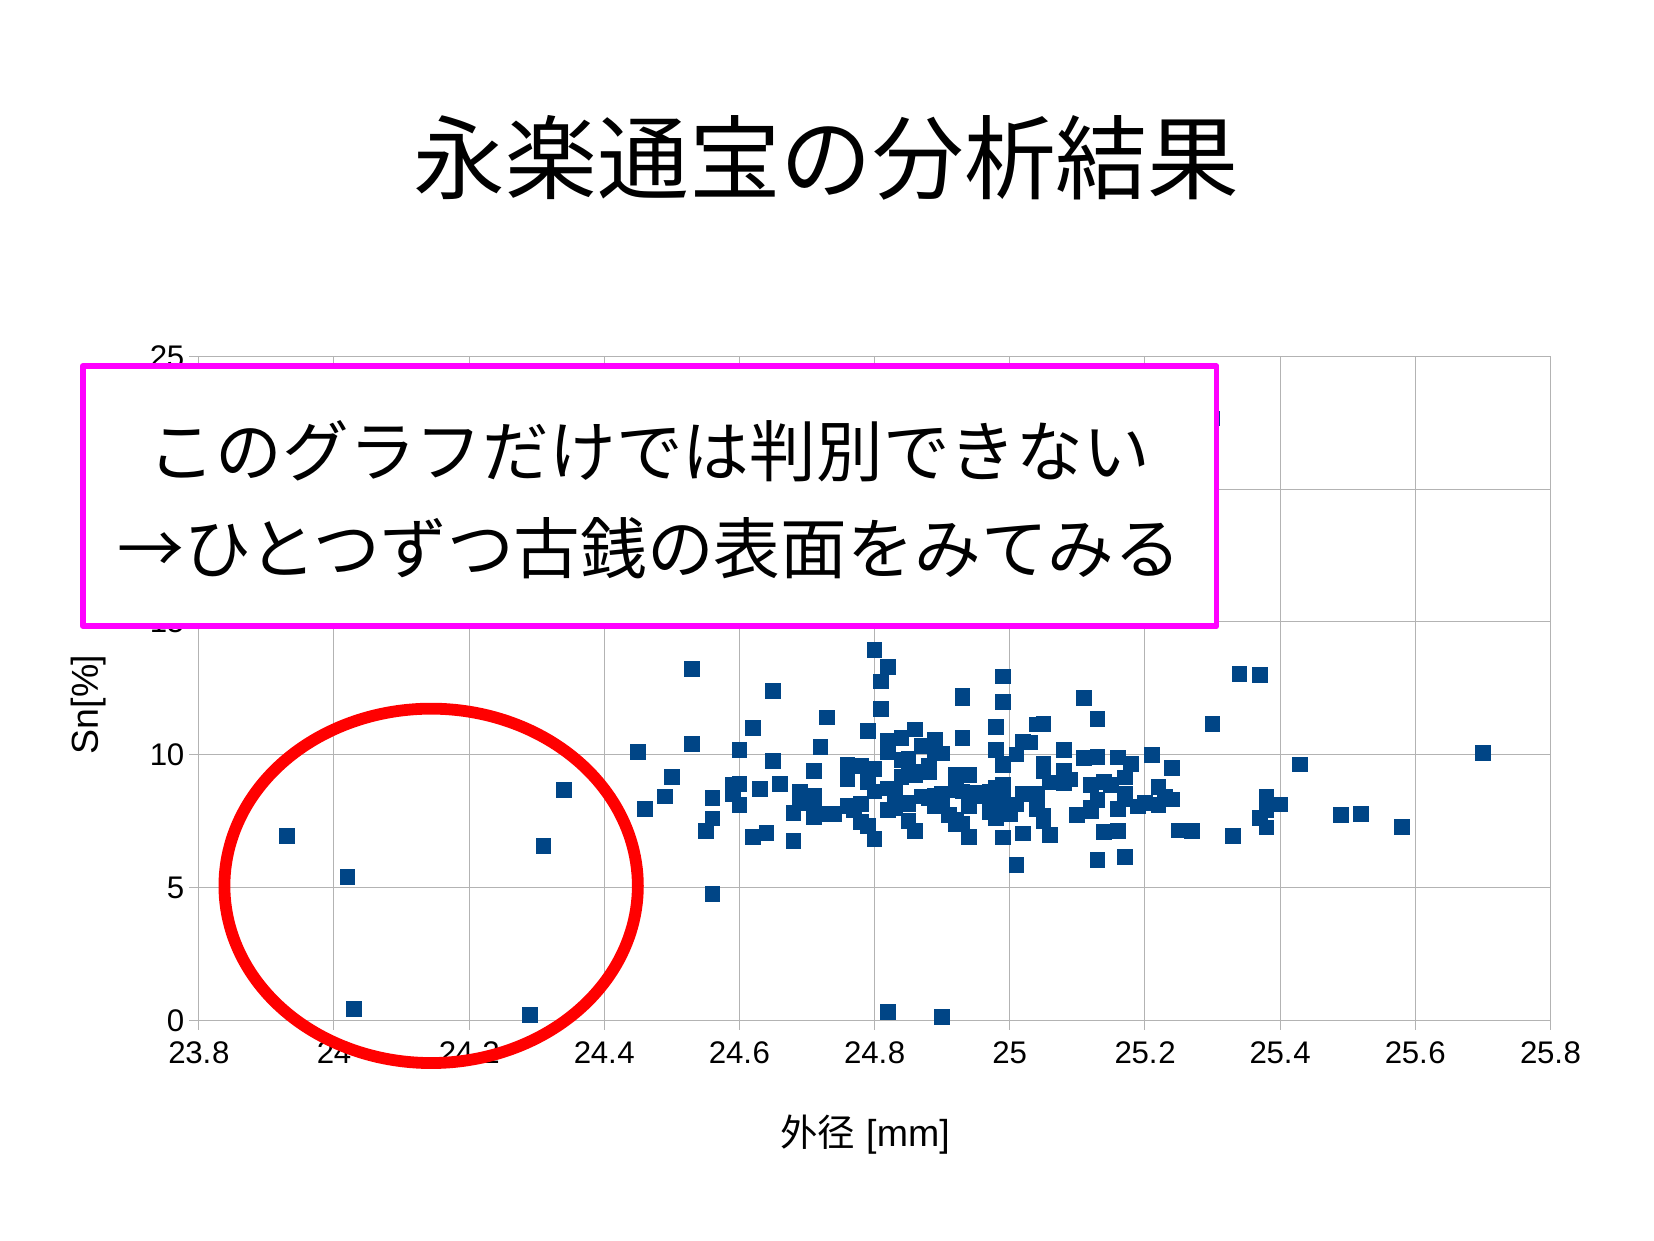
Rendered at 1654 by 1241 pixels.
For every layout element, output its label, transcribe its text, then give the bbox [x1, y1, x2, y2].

chart [5, 249, 1636, 1241]
text_box このグラフだけでは判別できない →ひとつずつ古銭の表面をみてみる [82, 366, 1217, 626]
title 永楽通宝の分析結果 [82, 49, 1571, 249]
